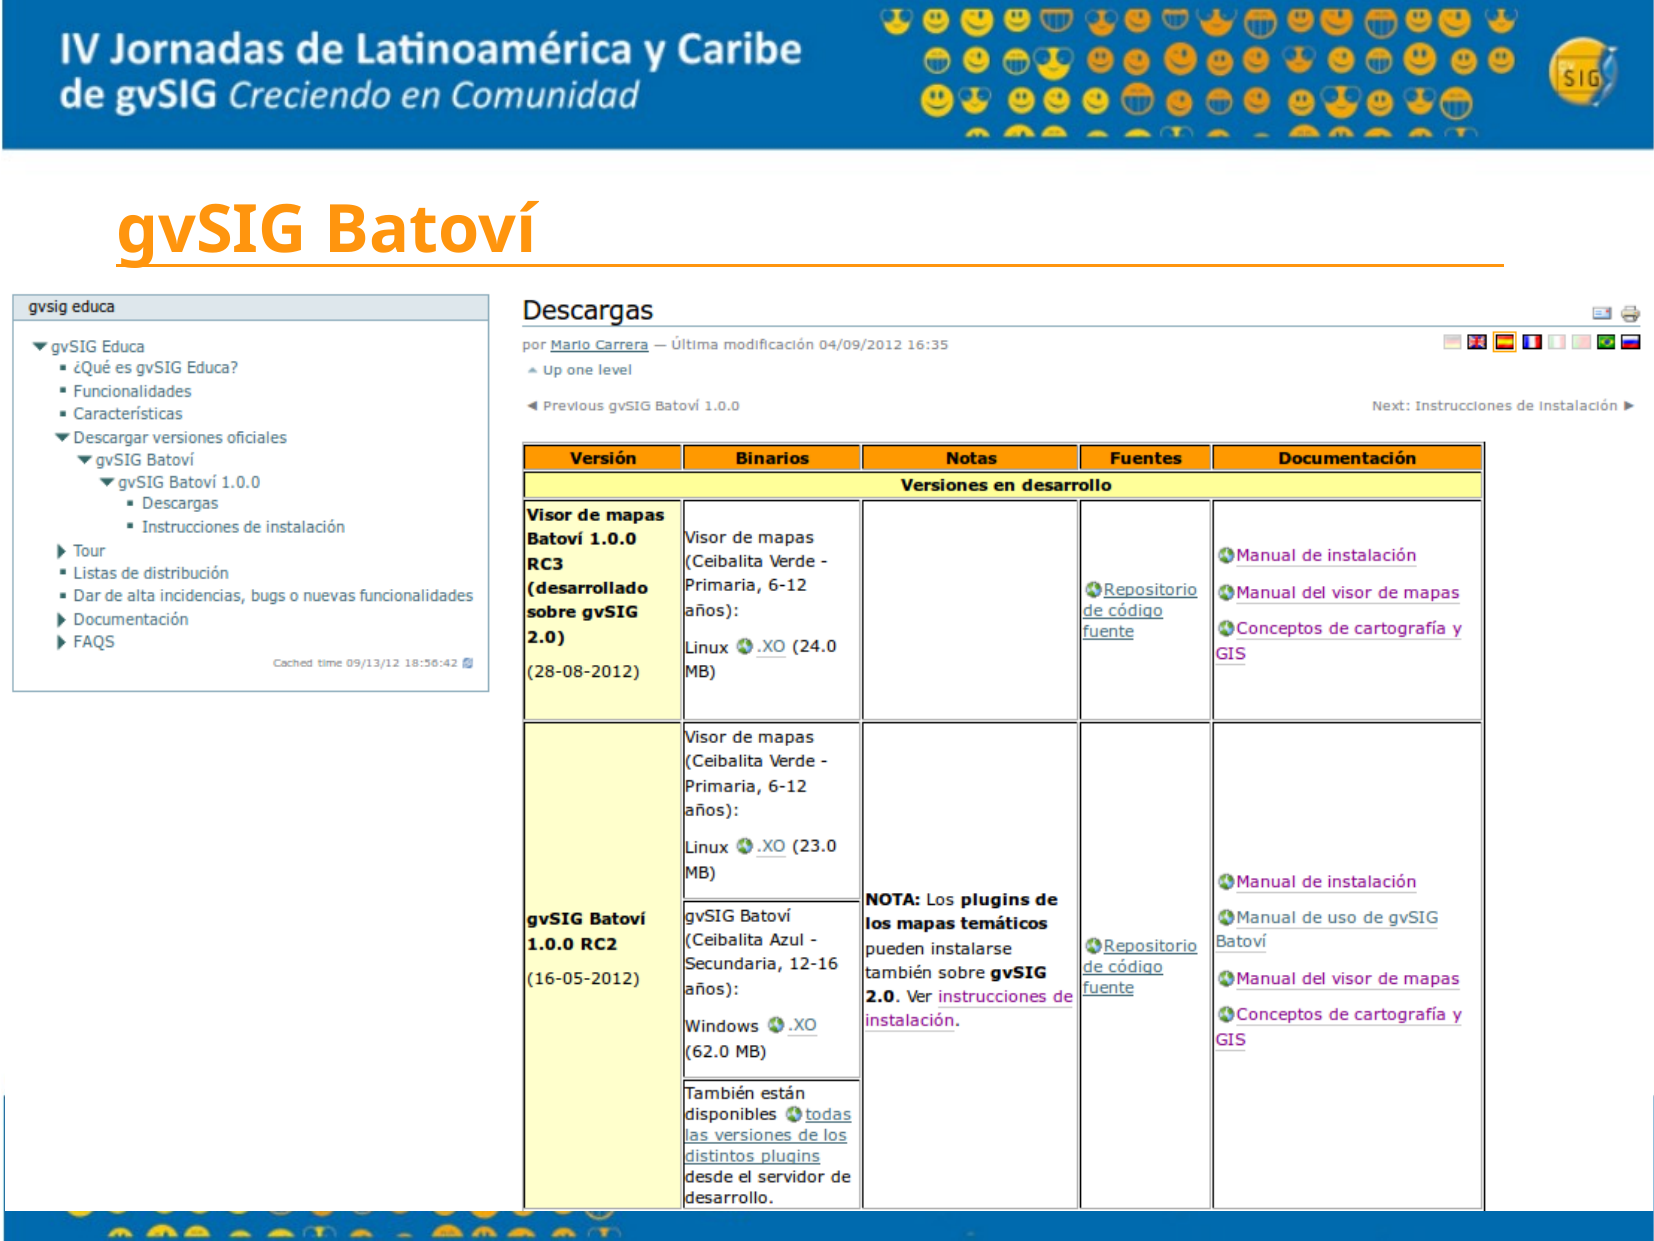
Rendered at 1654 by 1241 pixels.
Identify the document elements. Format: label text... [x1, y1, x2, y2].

picture [1, 0, 1654, 1241]
title gvSIG Batoví [116, 187, 1605, 266]
